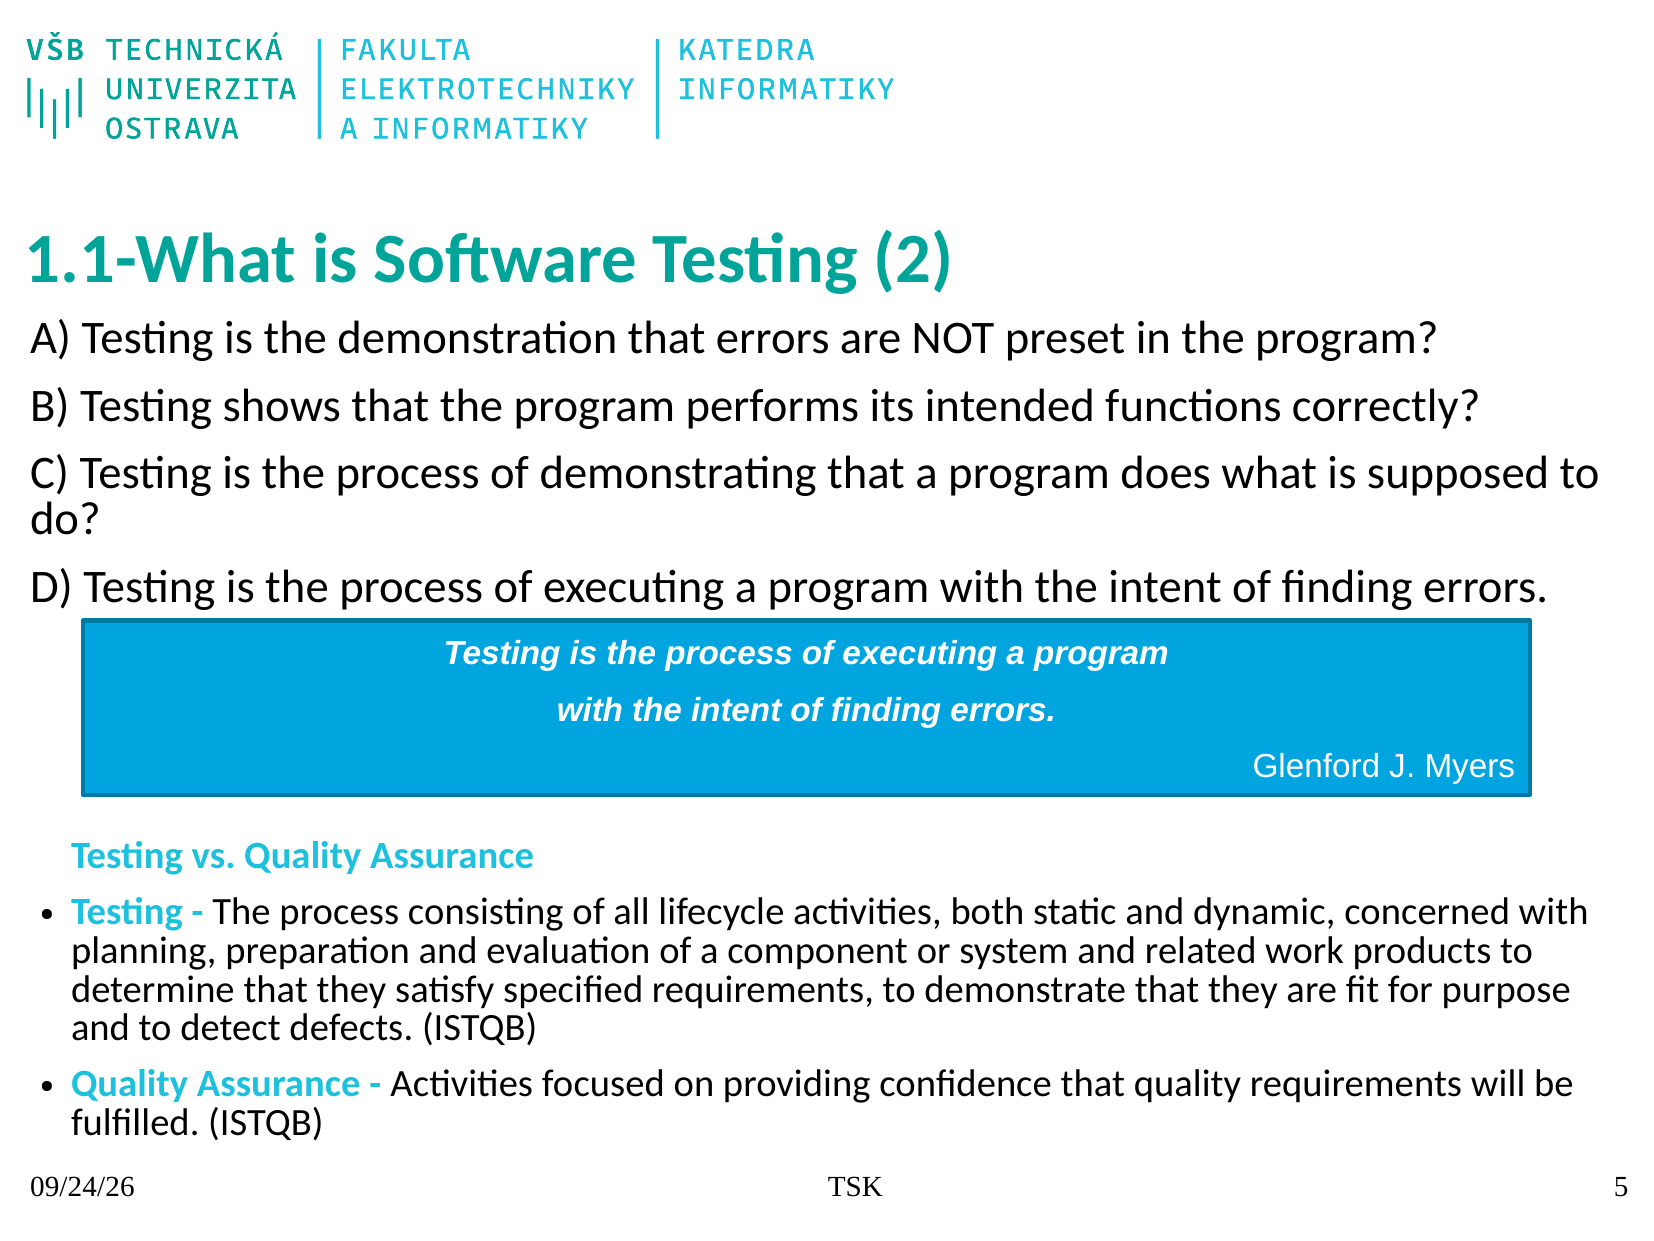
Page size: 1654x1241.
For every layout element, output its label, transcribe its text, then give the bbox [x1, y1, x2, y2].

title 1.1-What is Software Testing (2) [24, 169, 1629, 300]
list A) Testing is the demonstration that errors are NOT preset in the program? B) Testing shows that the program performs its intended functions correctly? C) Testing is the process of demonstrating that a program does what is supposed to do? D) Testing is the process of executing a program with the intent of finding errors. [30, 318, 1629, 621]
text_box Testing is the process of executing a program with the intent of finding errors. Glenford J. Myers [83, 620, 1531, 796]
picture [26, 31, 894, 139]
list Testing vs. Quality Assurance Testing - The process consisting of all lifecycle activities, both static and dynamic, concerned with planning, preparation and evaluation of a component or system and related work products to determine that they satisfy specified requirements, to demonstrate that they are fit for purpose and to detect defects. (ISTQB) Quality Assurance - Activities focused on providing confidence that quality requirements will be fulfilled. (ISTQB) [30, 840, 1629, 1145]
